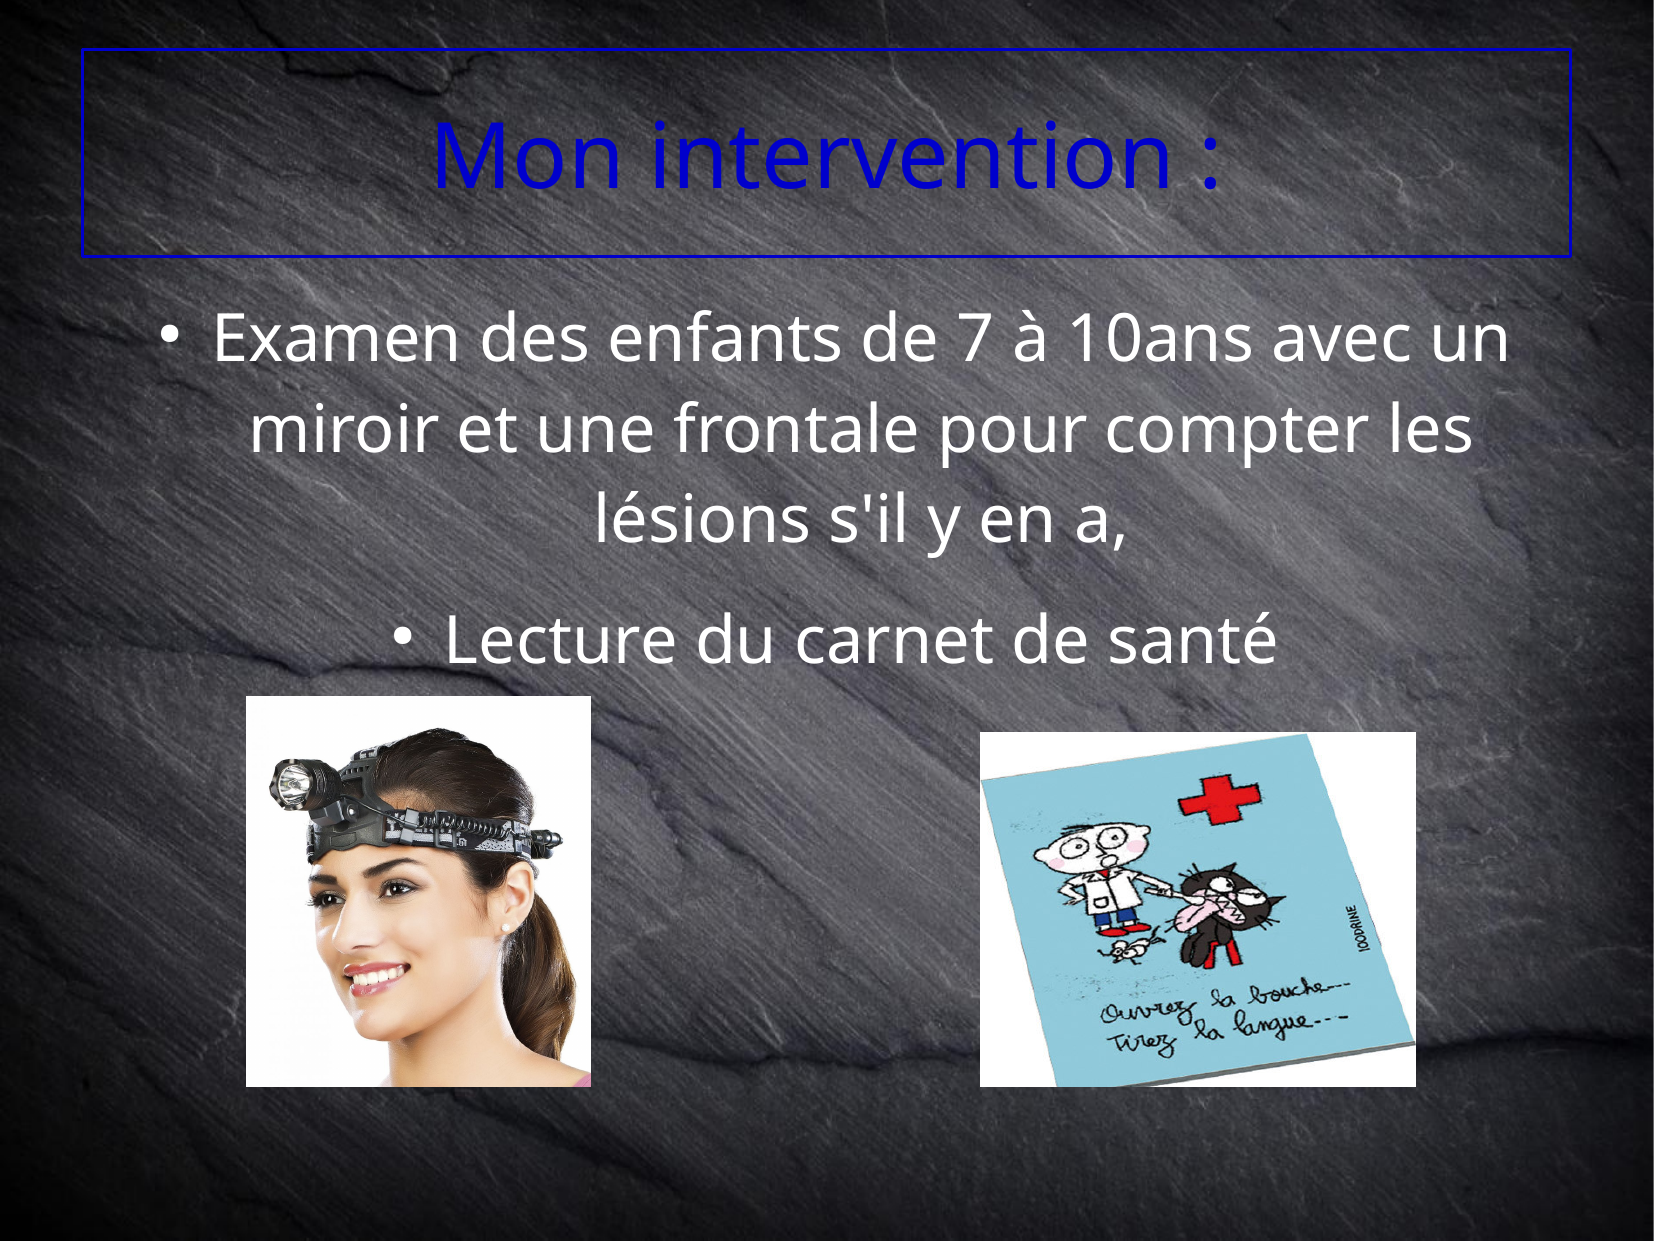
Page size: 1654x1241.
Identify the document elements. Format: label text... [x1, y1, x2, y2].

list Examen des enfants de 7 à 10ans avec un miroir et une frontale pour compter les lésions s'il y en a, Lecture du carnet de santé [82, 290, 1571, 692]
title Mon intervention : [82, 49, 1571, 257]
picture [0, 0, 1654, 1241]
